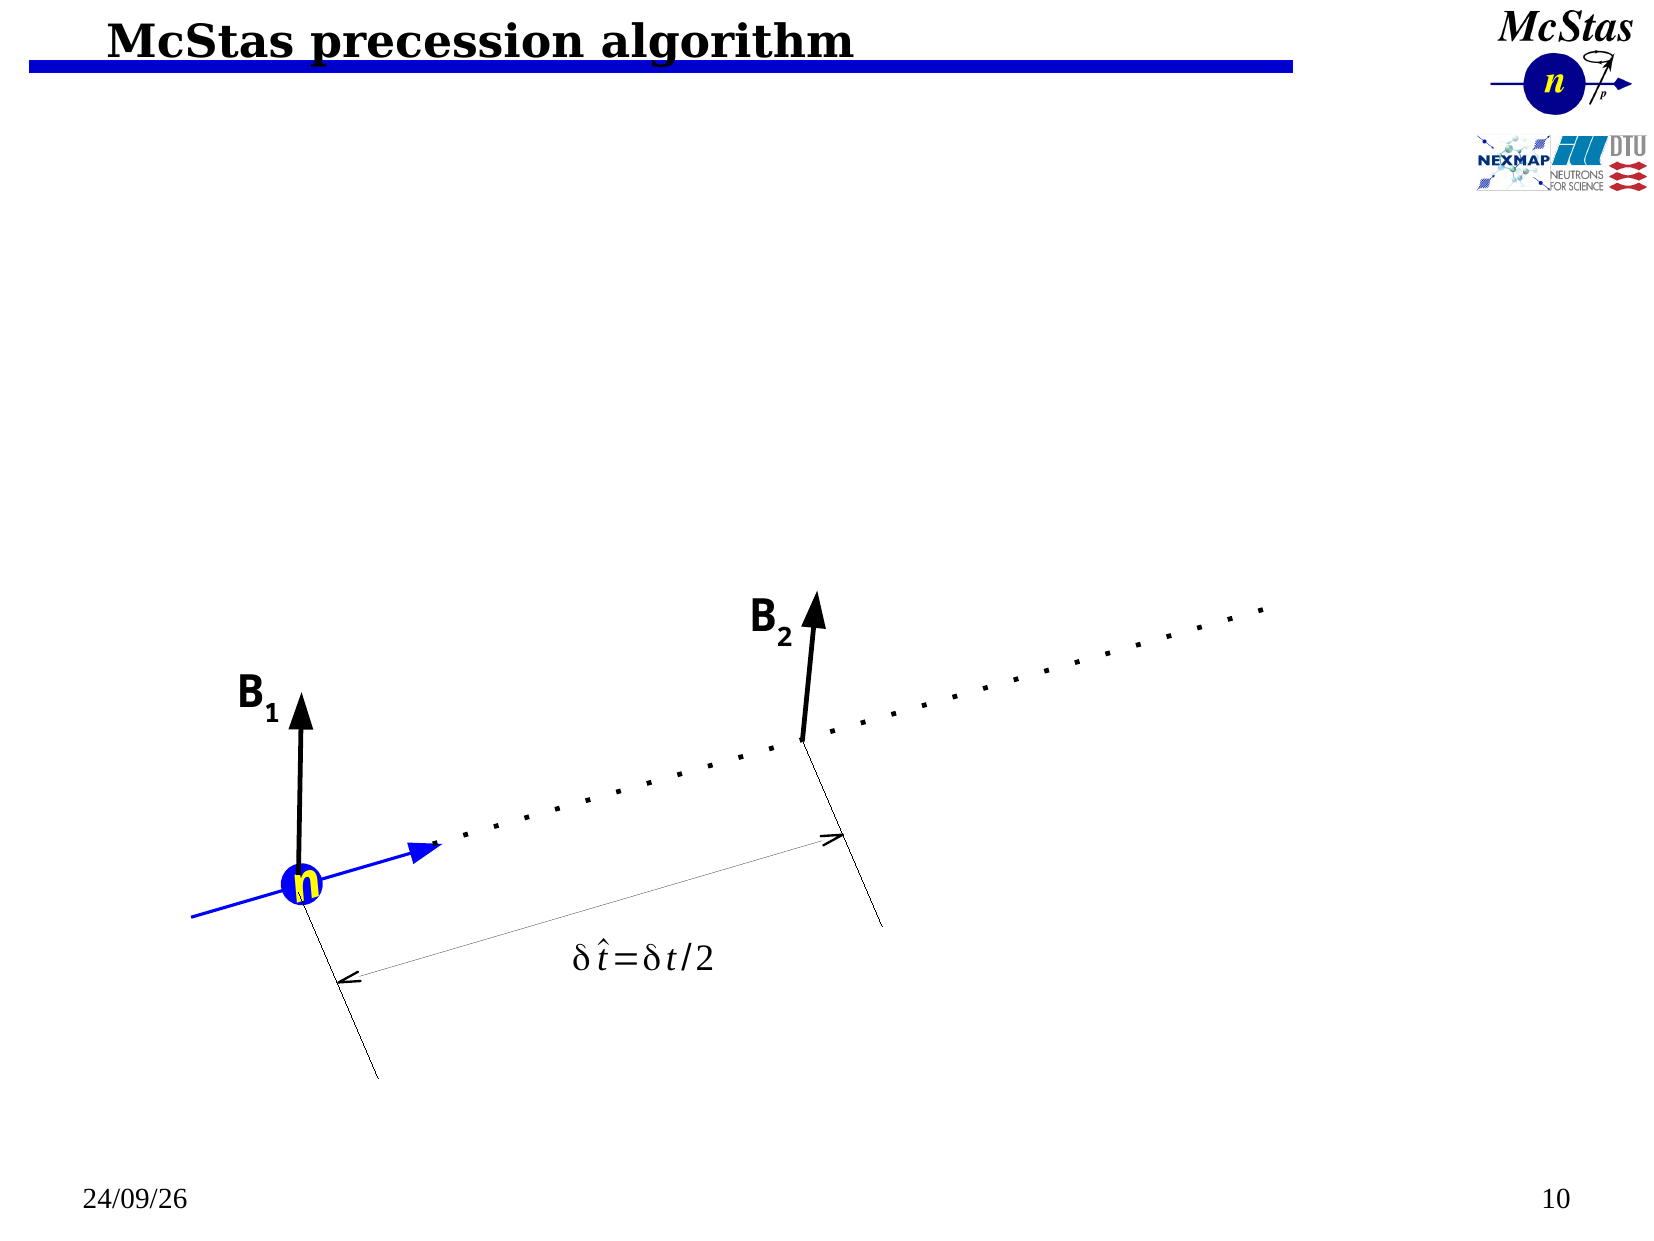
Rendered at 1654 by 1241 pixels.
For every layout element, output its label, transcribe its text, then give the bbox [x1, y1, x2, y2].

title McStas precession algorithm [106, 11, 1489, 71]
text_box B2 [734, 574, 908, 704]
text_box B1 [221, 651, 396, 780]
text_box n [262, 829, 344, 934]
chart [565, 936, 720, 979]
picture [1476, 10, 1647, 191]
